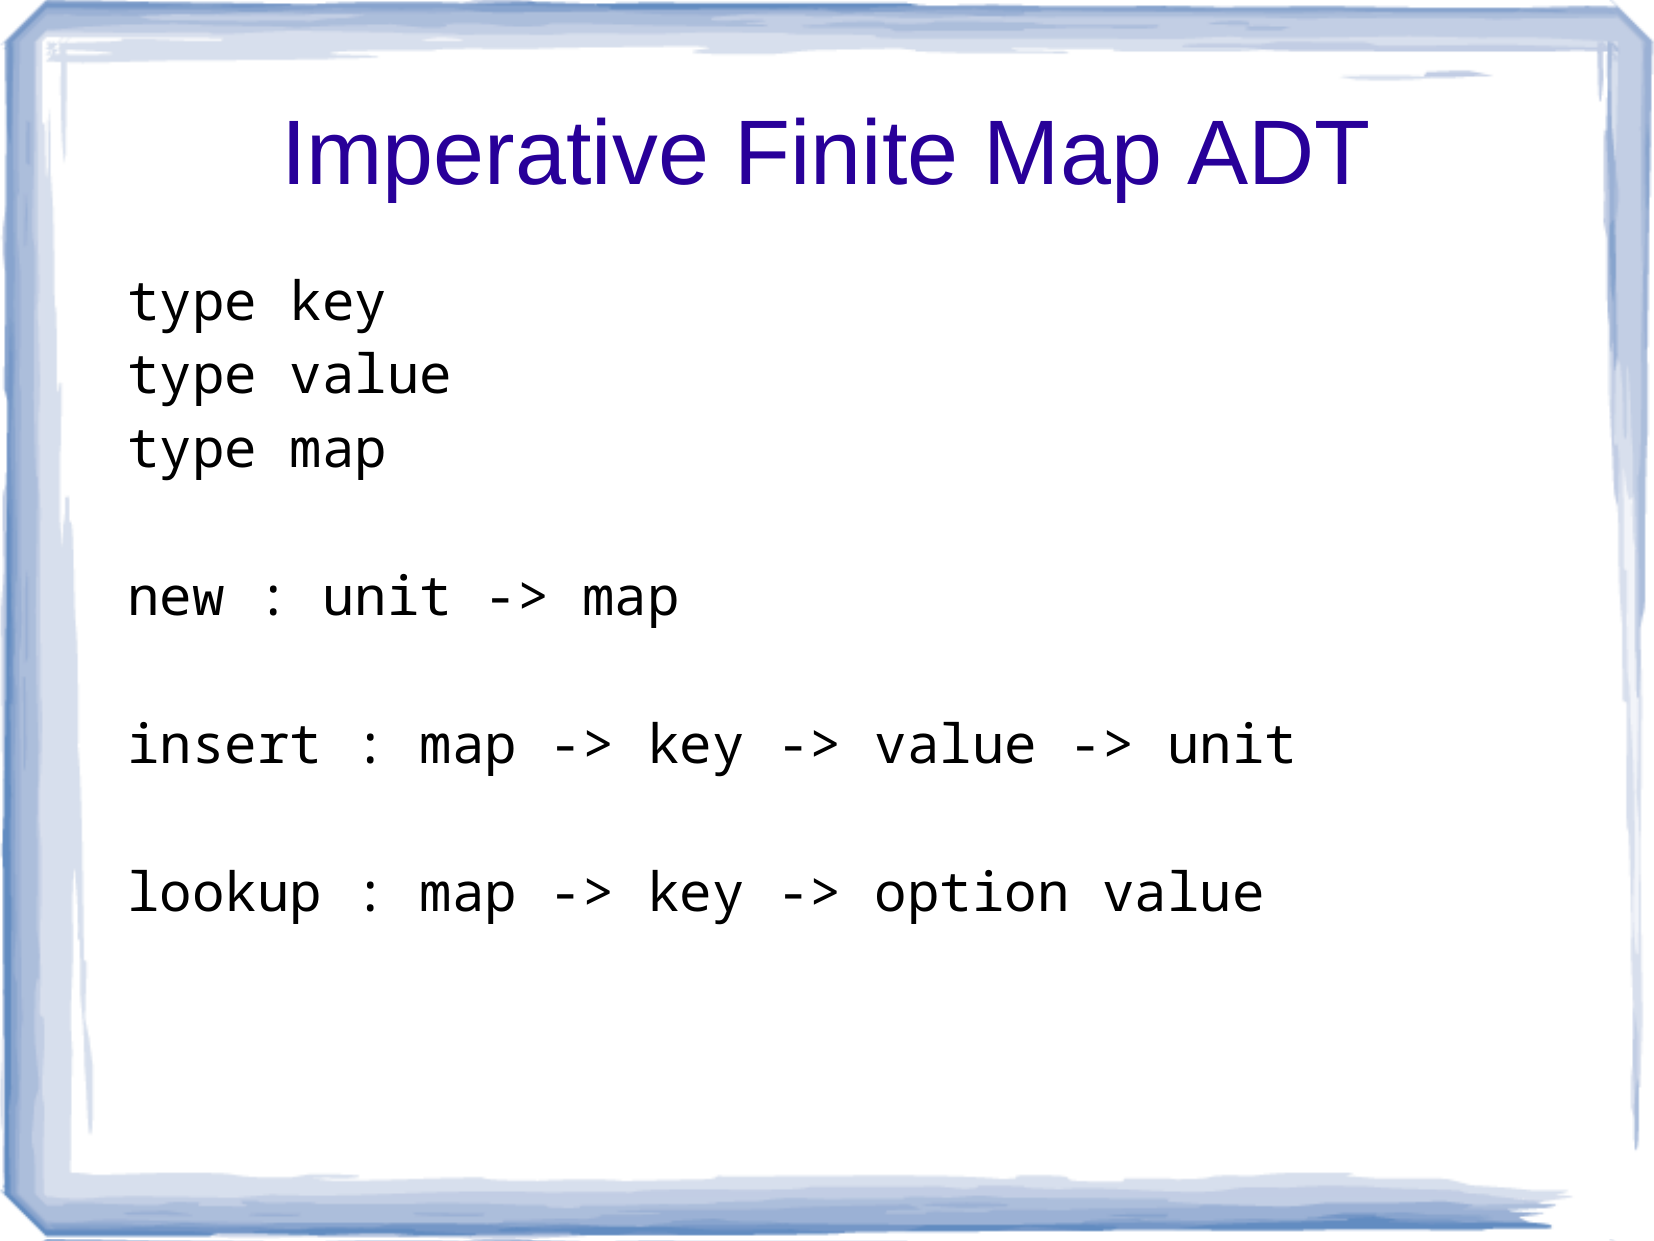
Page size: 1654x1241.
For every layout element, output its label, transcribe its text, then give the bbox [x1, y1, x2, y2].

title Imperative Finite Map ADT [82, 56, 1571, 250]
text_box type key type value type map new : unit -> map insert : map -> key -> value -> unit lookup : map -> key -> option value [112, 254, 1576, 837]
picture [0, 0, 1654, 1241]
